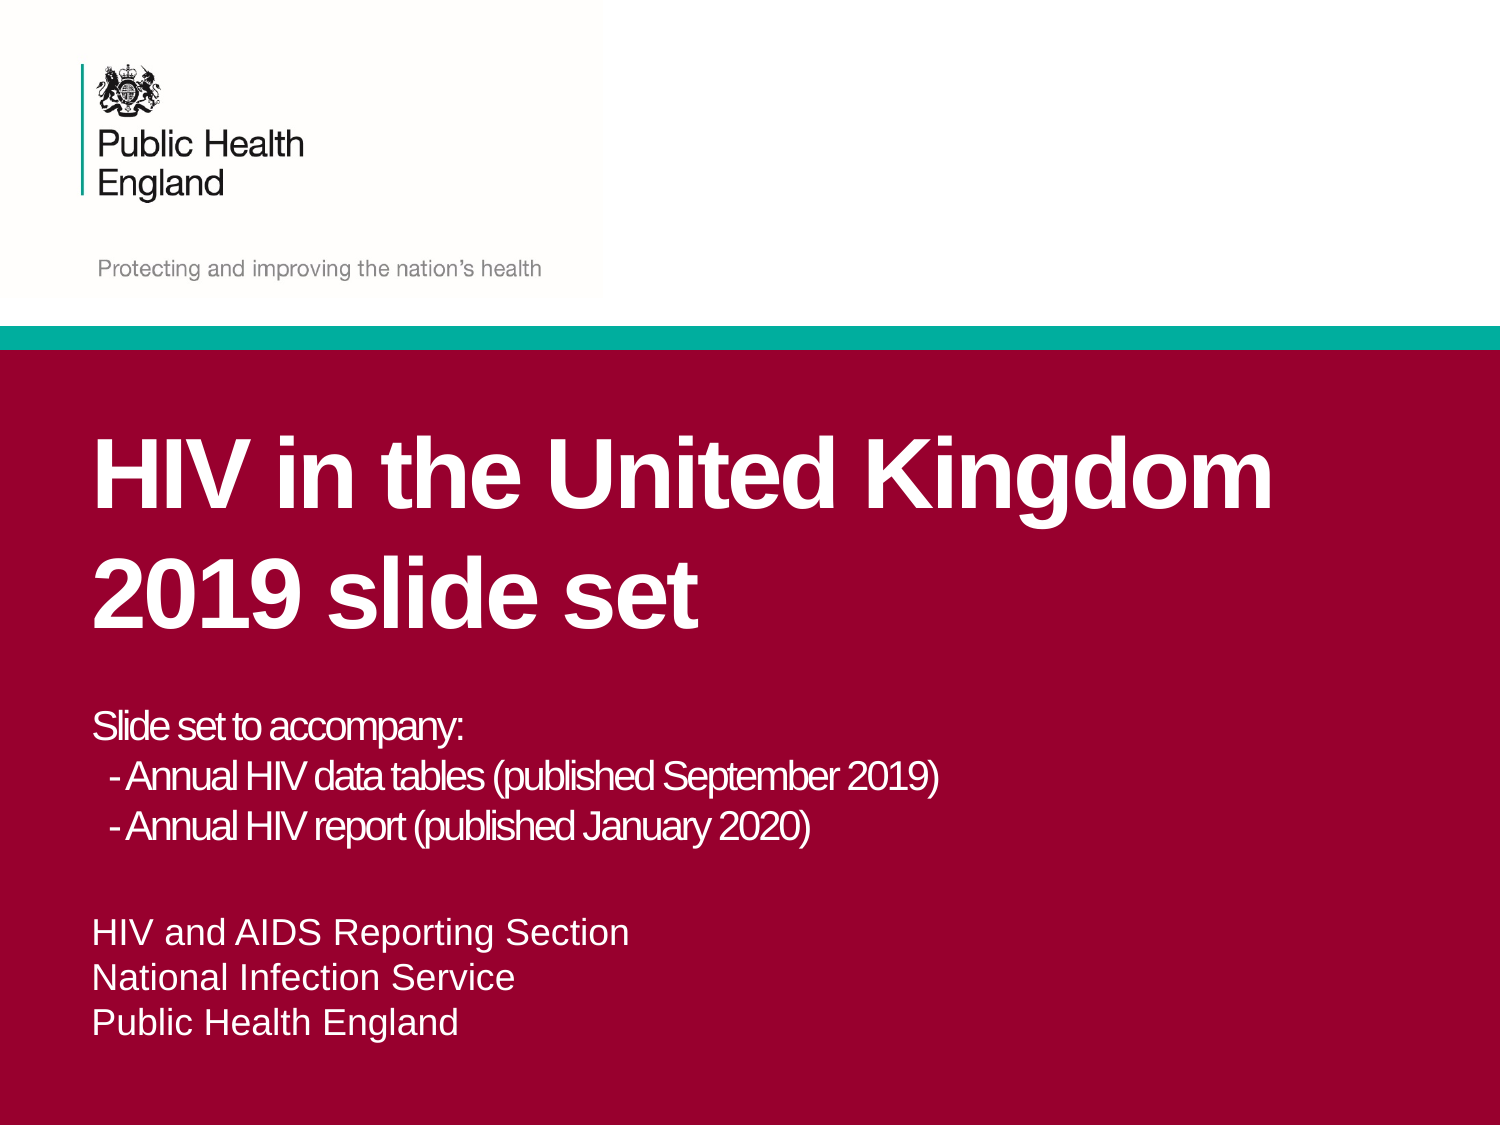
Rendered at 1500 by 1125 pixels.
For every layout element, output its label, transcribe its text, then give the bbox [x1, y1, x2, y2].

subtitle HIV and AIDS Reporting Section National Infection Service Public Health England [91, 881, 1344, 1044]
title HIV in the United Kingdom 2019 slide set a Slide set to accompany: - Annual HIV data tables (published September 2019) - Annual HIV report (published January 2020) [91, 408, 1344, 692]
